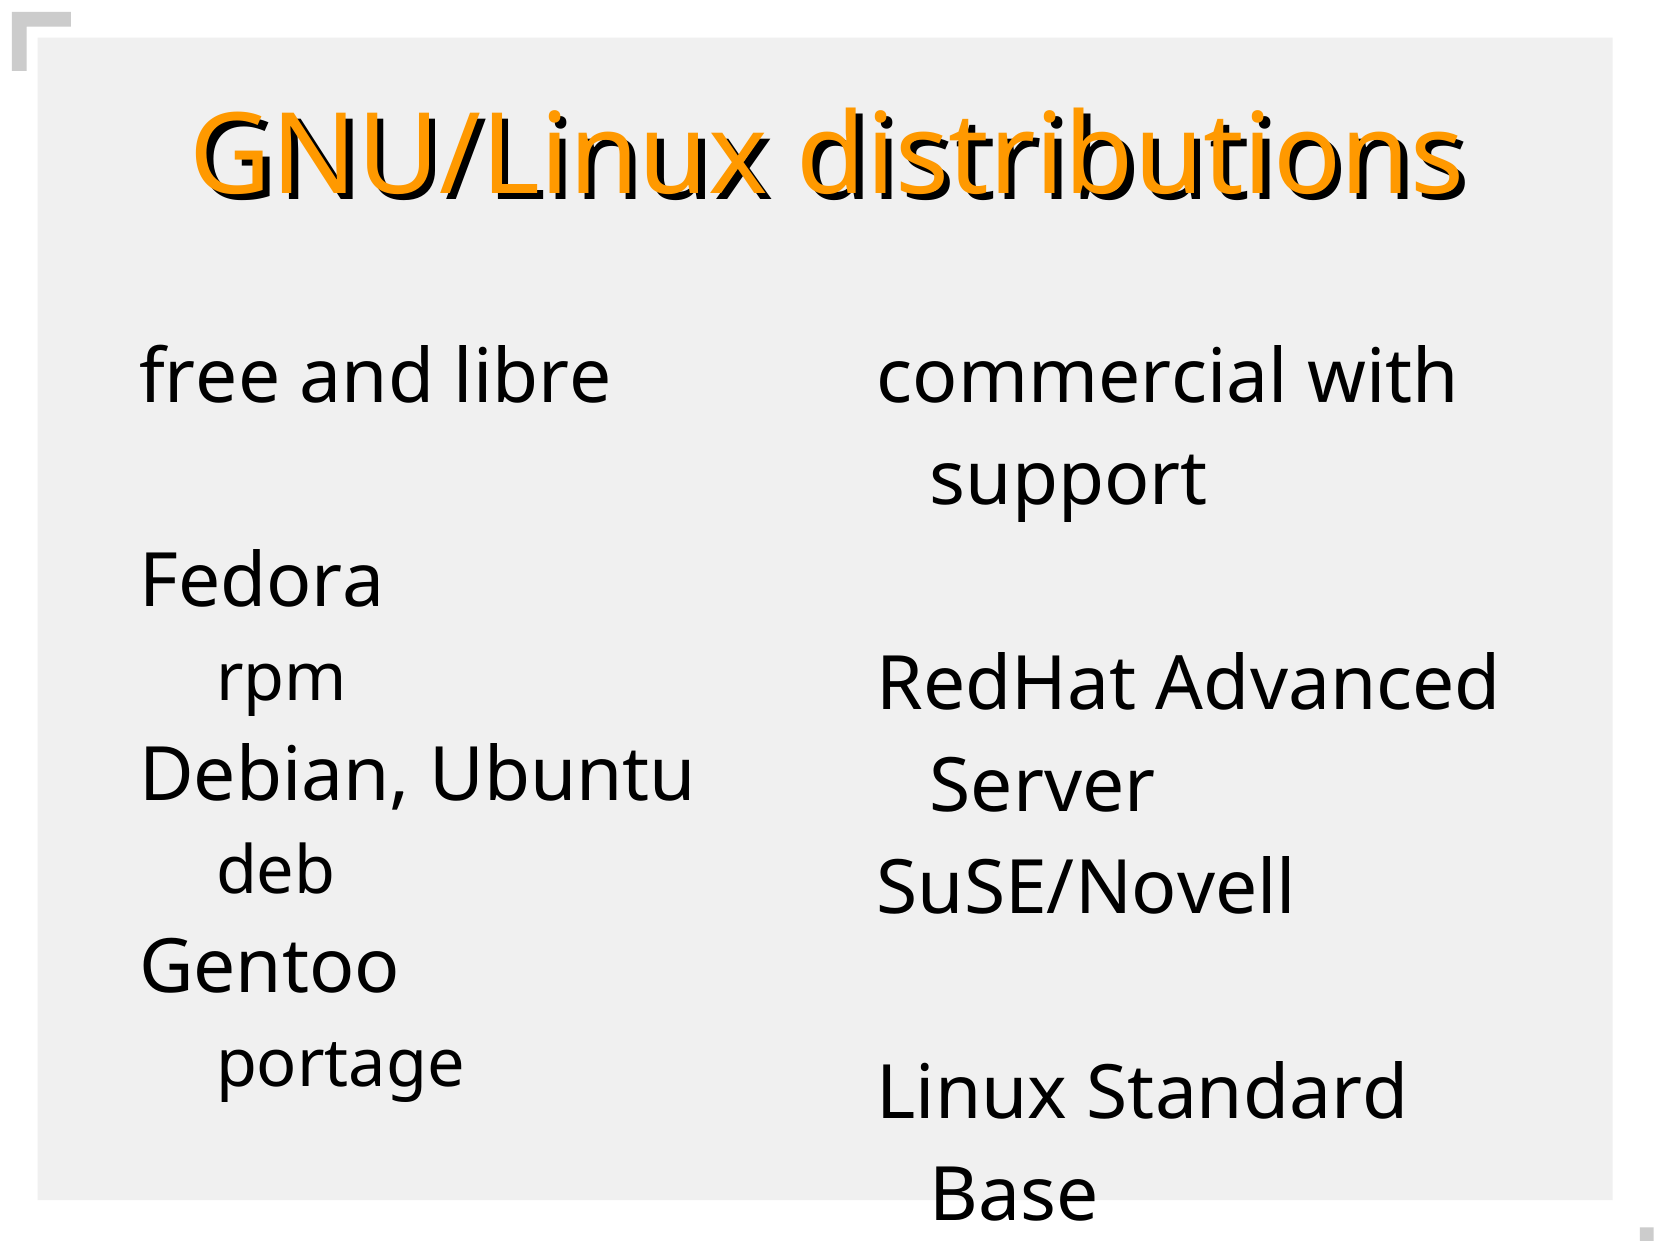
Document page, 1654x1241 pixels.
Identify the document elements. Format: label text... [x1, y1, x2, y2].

title GNU/Linux distributions [121, 46, 1534, 254]
list commercial with support RedHat Advanced Server SuSE/Novell Linux Standard Base [858, 322, 1562, 1132]
list free and libre Fedora rpm Debian, Ubuntu deb Gentoo portage [121, 322, 824, 1132]
